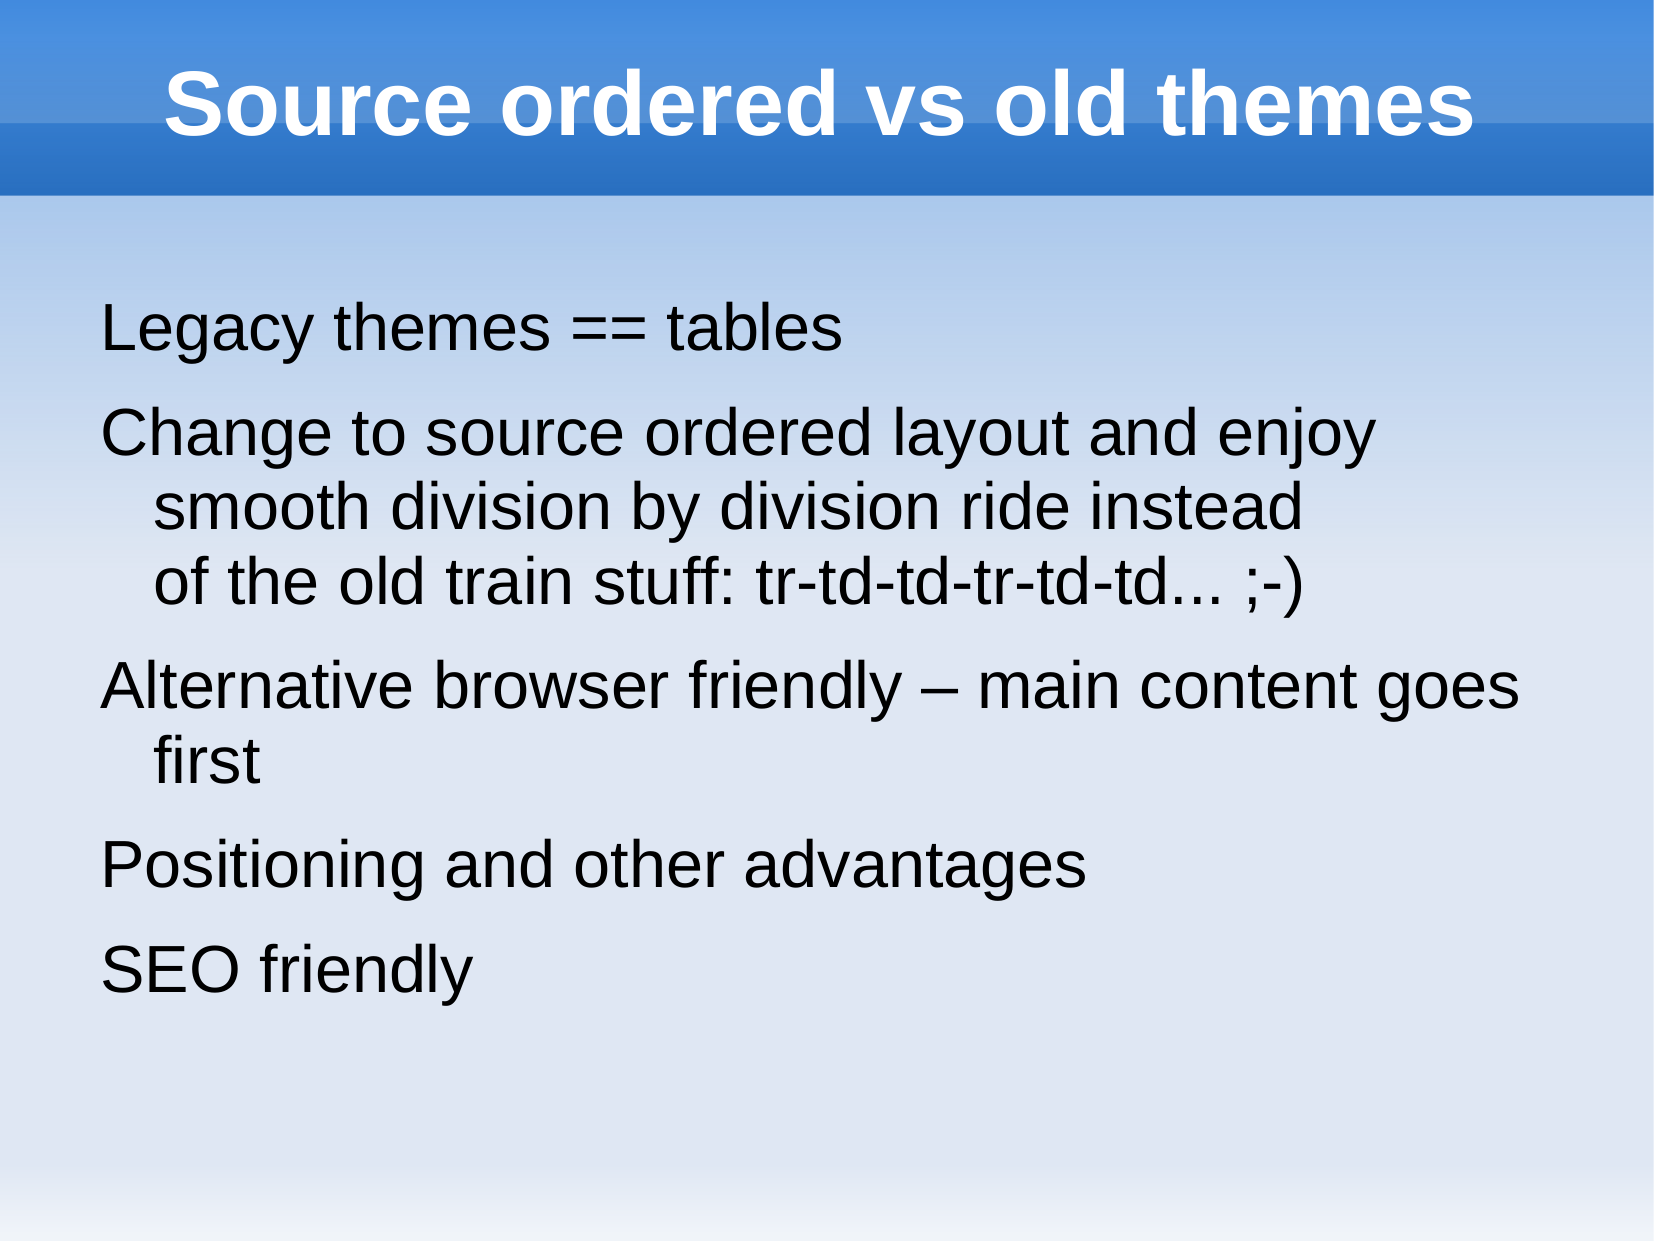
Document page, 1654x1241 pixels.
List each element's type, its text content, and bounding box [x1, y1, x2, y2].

picture [0, 0, 1654, 1241]
list Legacy themes == tables Change to source ordered layout and enjoy smooth division by division ride instead of the old train stuff: tr-td-td-tr-td-td... ;-) Alternative browser friendly – main content goes first Positioning and other advantages SEO friendly [82, 290, 1571, 1094]
title Source ordered vs old themes [76, 7, 1565, 200]
